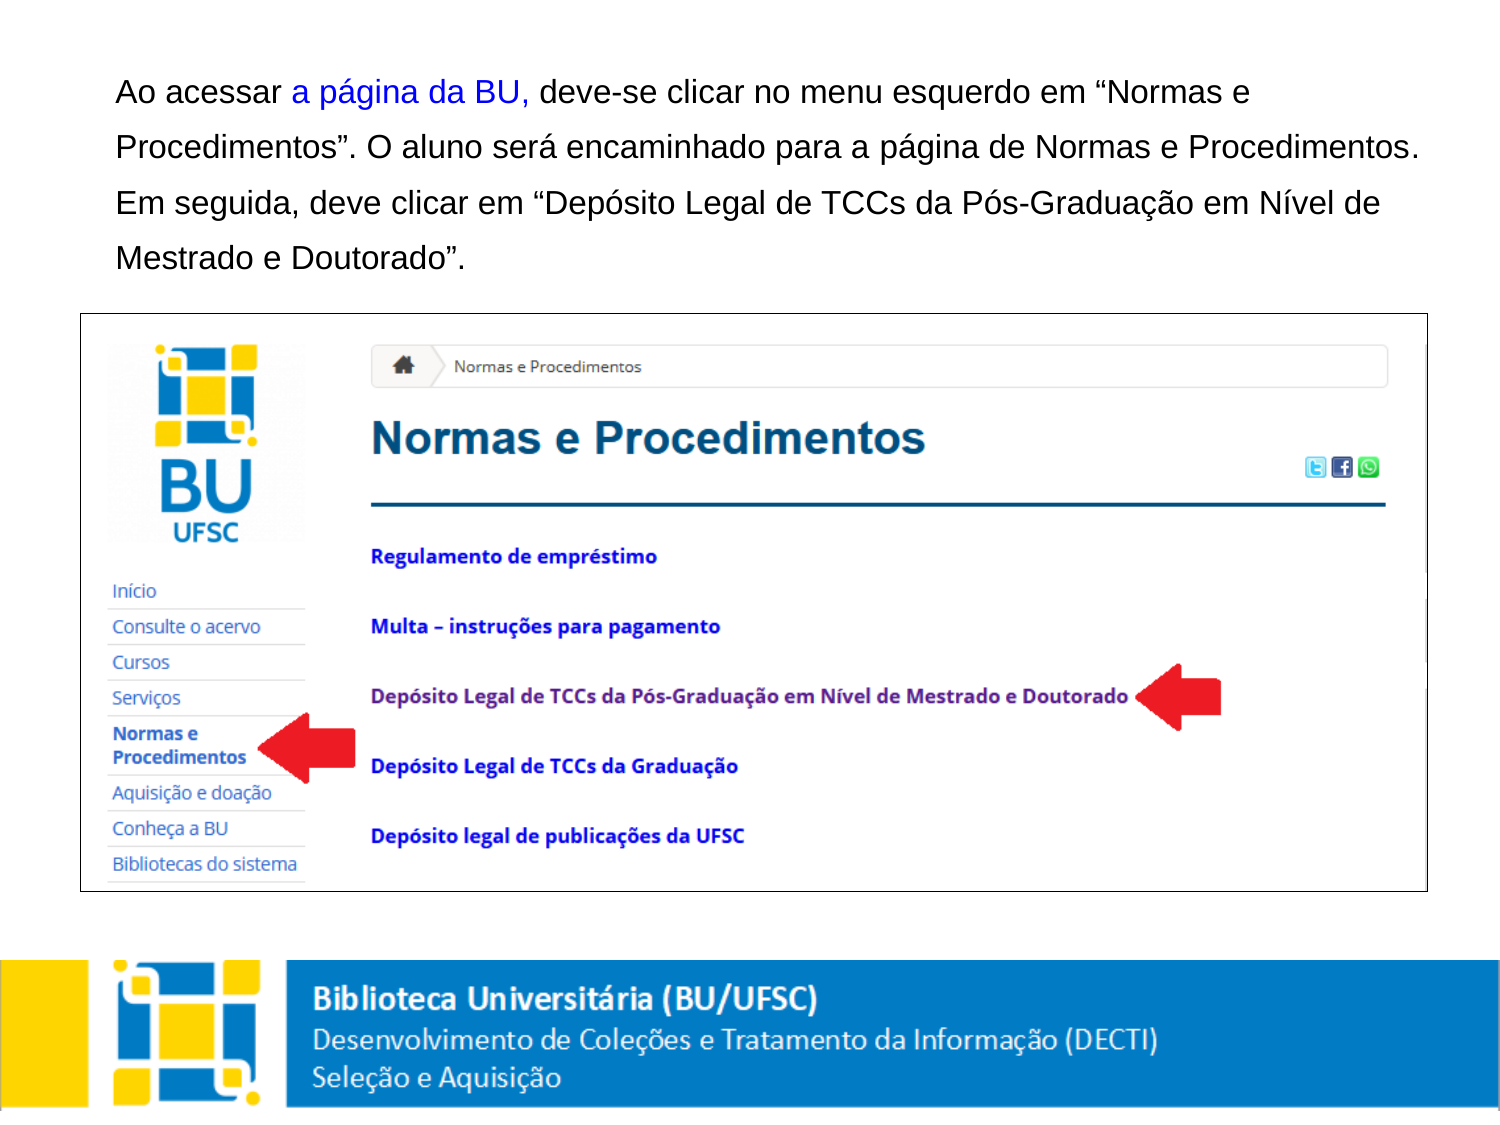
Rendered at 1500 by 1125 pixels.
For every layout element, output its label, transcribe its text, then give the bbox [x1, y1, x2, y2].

picture [0, 960, 1500, 1111]
text_box Ao acessar a página da BU, deve-se clicar no menu esquerdo em “Normas e Procedimentos”. O aluno será encaminhado para a página de Normas e Procedimentos. Em seguida, deve clicar em “Depósito Legal de TCCs da Pós-Graduação em Nível de Mestrado e Doutorado”. [82, 47, 1465, 314]
picture [80, 313, 1428, 892]
